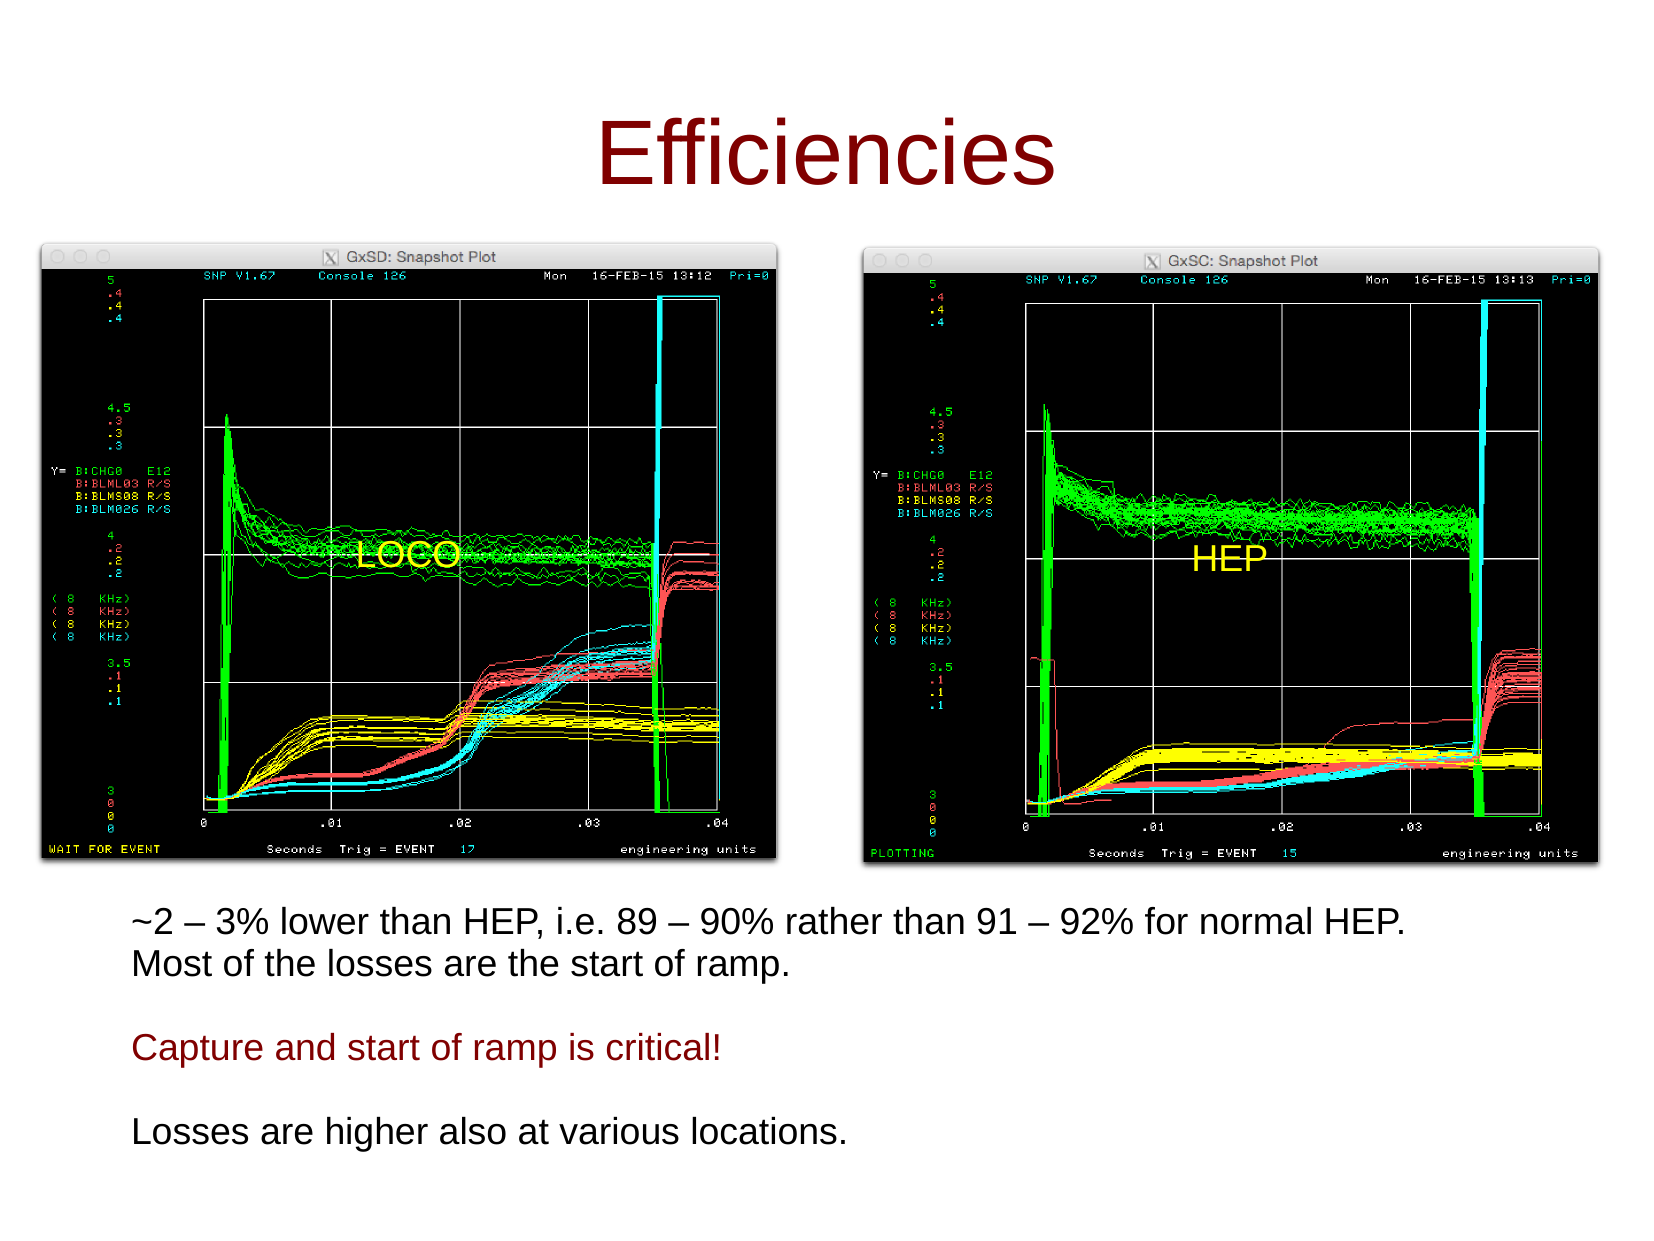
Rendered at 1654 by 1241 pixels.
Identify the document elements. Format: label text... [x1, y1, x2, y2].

picture [33, 239, 784, 869]
title Efficiencies [82, 49, 1571, 257]
text_box ~2 – 3% lower than HEP, i.e. 89 – 90% rather than 91 – 92% for normal HEP. Most of the losses are the start of ramp. Capture and start of ramp is critical! Losses are higher also at various locations. [116, 893, 1471, 1241]
picture [855, 243, 1606, 873]
